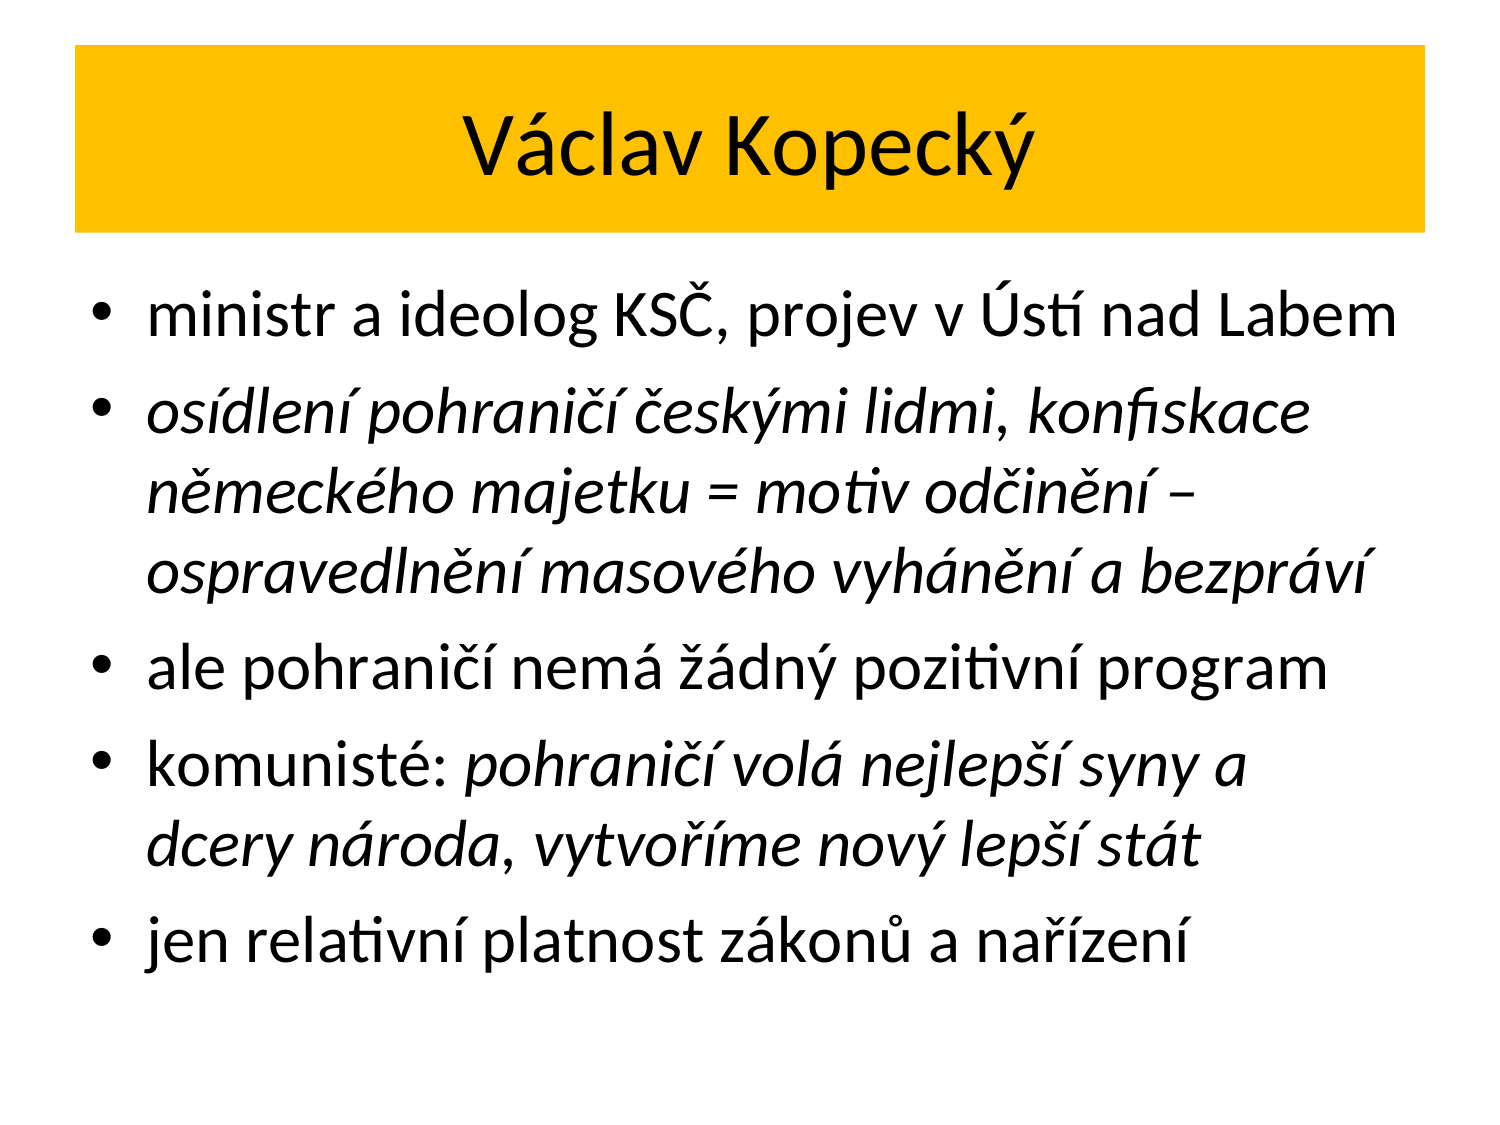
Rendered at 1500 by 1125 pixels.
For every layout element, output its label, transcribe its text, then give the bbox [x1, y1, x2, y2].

list ministr a ideolog KSČ, projev v Ústí nad Labem osídlení pohraničí českými lidmi, konfiskace německého majetku = motiv odčinění – ospravedlnění masového vyhánění a bezpráví ale pohraničí nemá žádný pozitivní program komunisté: pohraničí volá nejlepší syny a dcery národa, vytvoříme nový lepší stát jen relativní platnost zákonů a nařízení [75, 262, 1426, 1125]
title Václav Kopecký [75, 45, 1426, 233]
